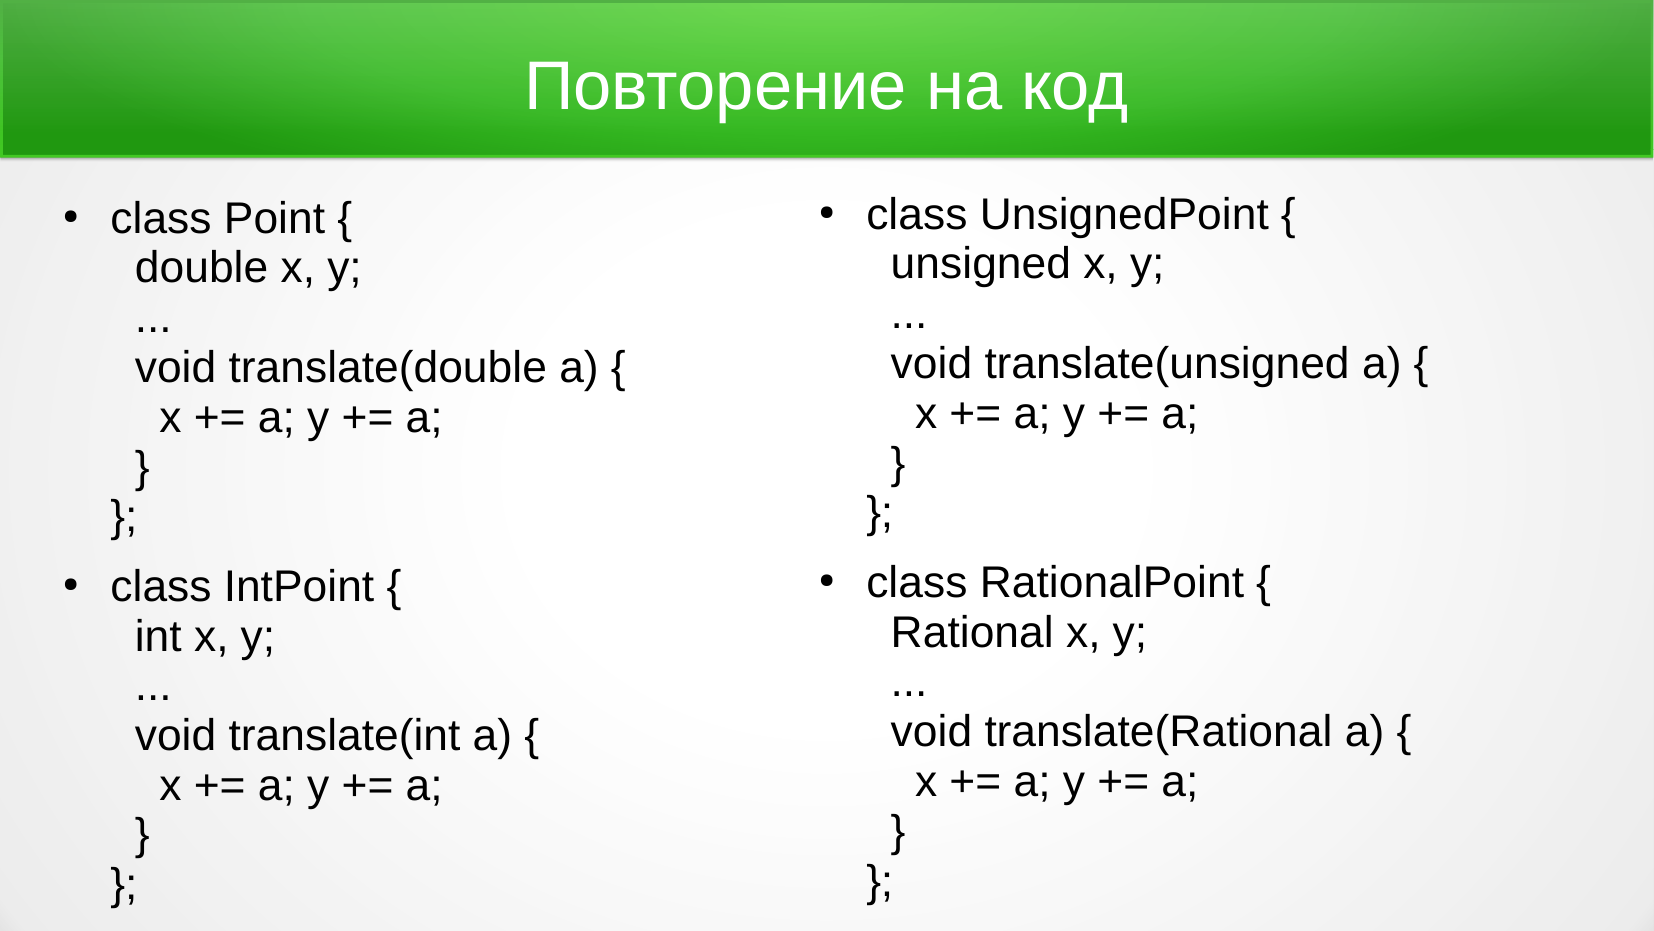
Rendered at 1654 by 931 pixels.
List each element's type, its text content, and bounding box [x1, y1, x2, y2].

title Повторение на код [82, 37, 1571, 135]
list class Point { double x, y; ... void translate(double a) { x += a; y += a; } }; class IntPoint { int x, y; ... void translate(int a) { x += a; y += a; } }; [47, 192, 780, 910]
list class UnsignedPoint { unsigned x, y; ... void translate(unsigned a) { x += a; y += a; } }; class RationalPoint { Rational x, y; ... void translate(Rational a) { x += a; y += a; } }; [803, 188, 1536, 906]
